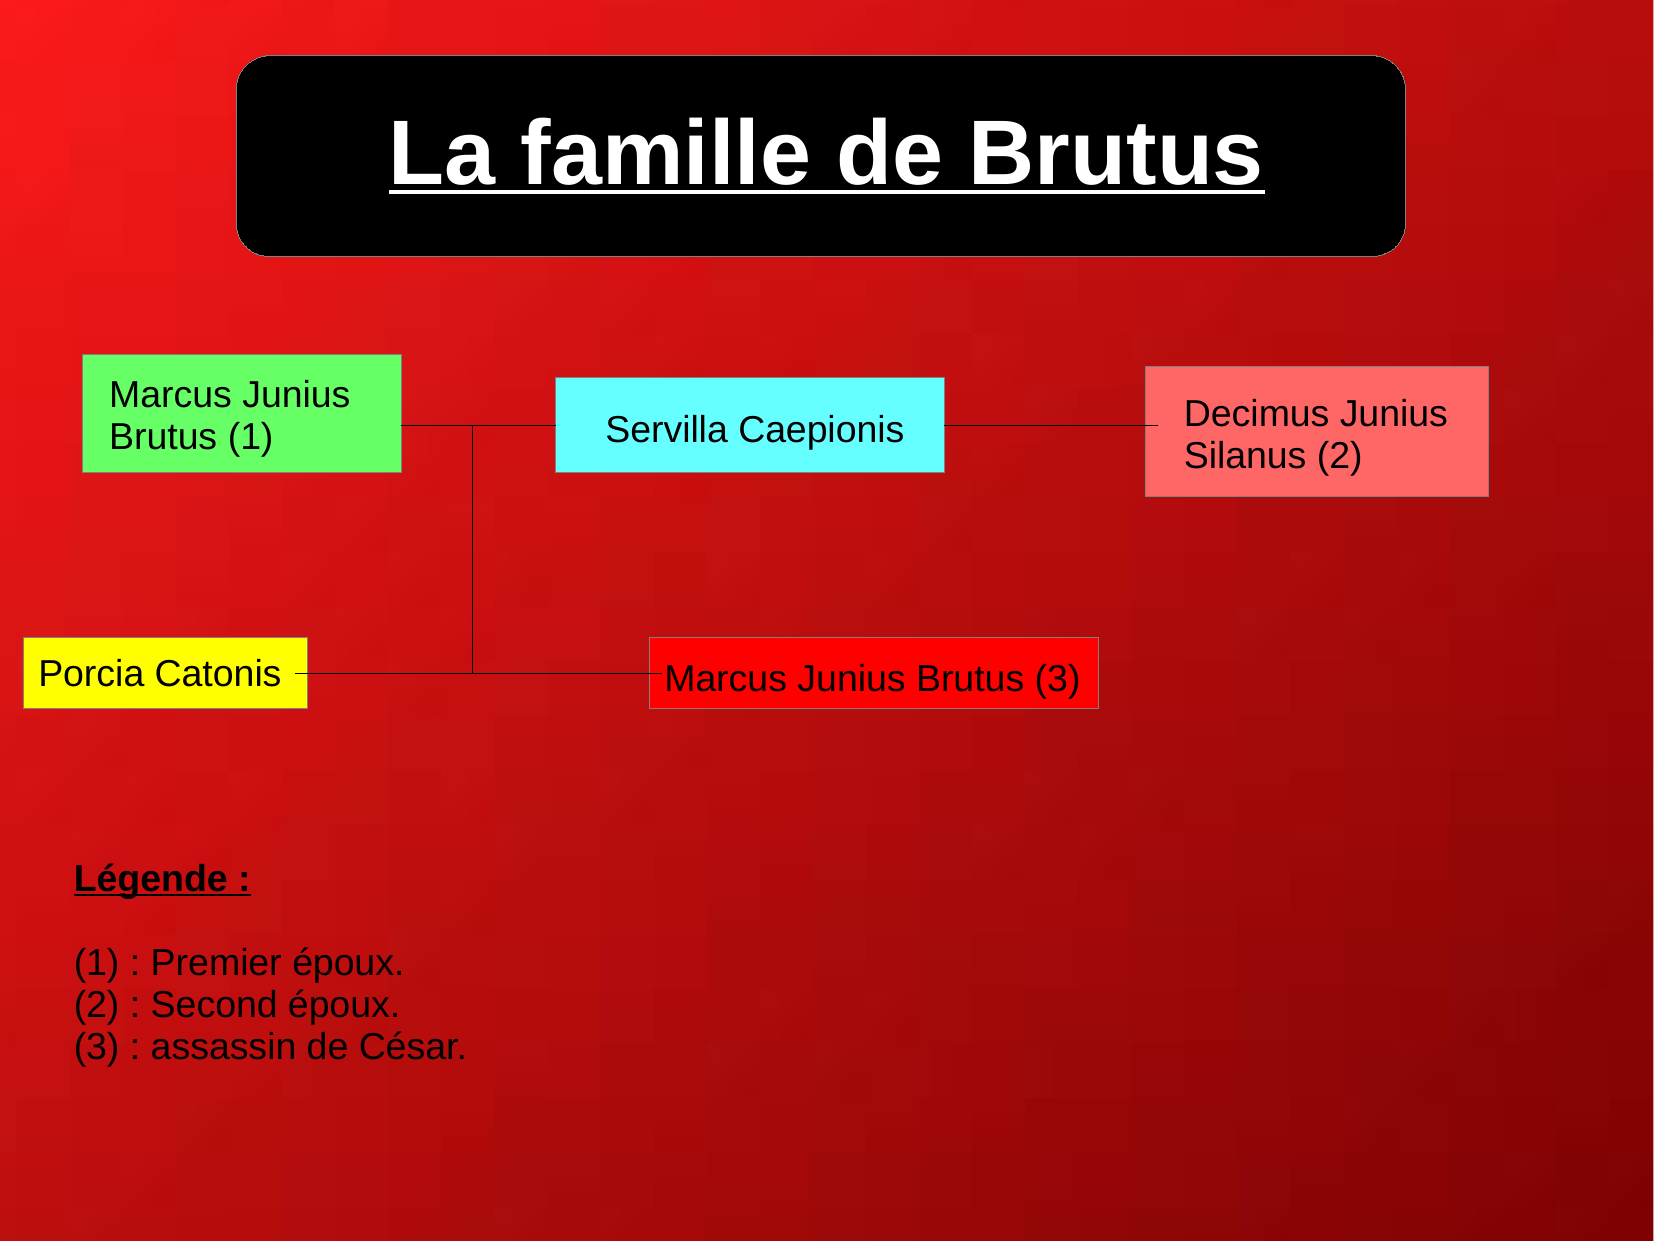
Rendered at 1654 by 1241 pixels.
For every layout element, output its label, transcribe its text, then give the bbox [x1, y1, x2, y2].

text_box Porcia Catonis [23, 645, 331, 745]
text_box [555, 377, 945, 473]
picture [0, 0, 1654, 1241]
text_box [1145, 366, 1489, 497]
text_box Decimus Junius Silanus (2) [1169, 385, 1560, 485]
text_box [649, 637, 1099, 649]
text_box [82, 354, 402, 473]
title La famille de Brutus [82, 49, 1571, 257]
text_box Légende : (1) : Premier époux. (2) : Second époux. (3) : assassin de César. [59, 850, 792, 1078]
text_box Marcus Junius Brutus (3) [649, 649, 1123, 749]
text_box Marcus Junius Brutus (1) [94, 366, 390, 466]
text_box Servilla Caepionis [590, 401, 934, 459]
text_box [23, 637, 308, 645]
